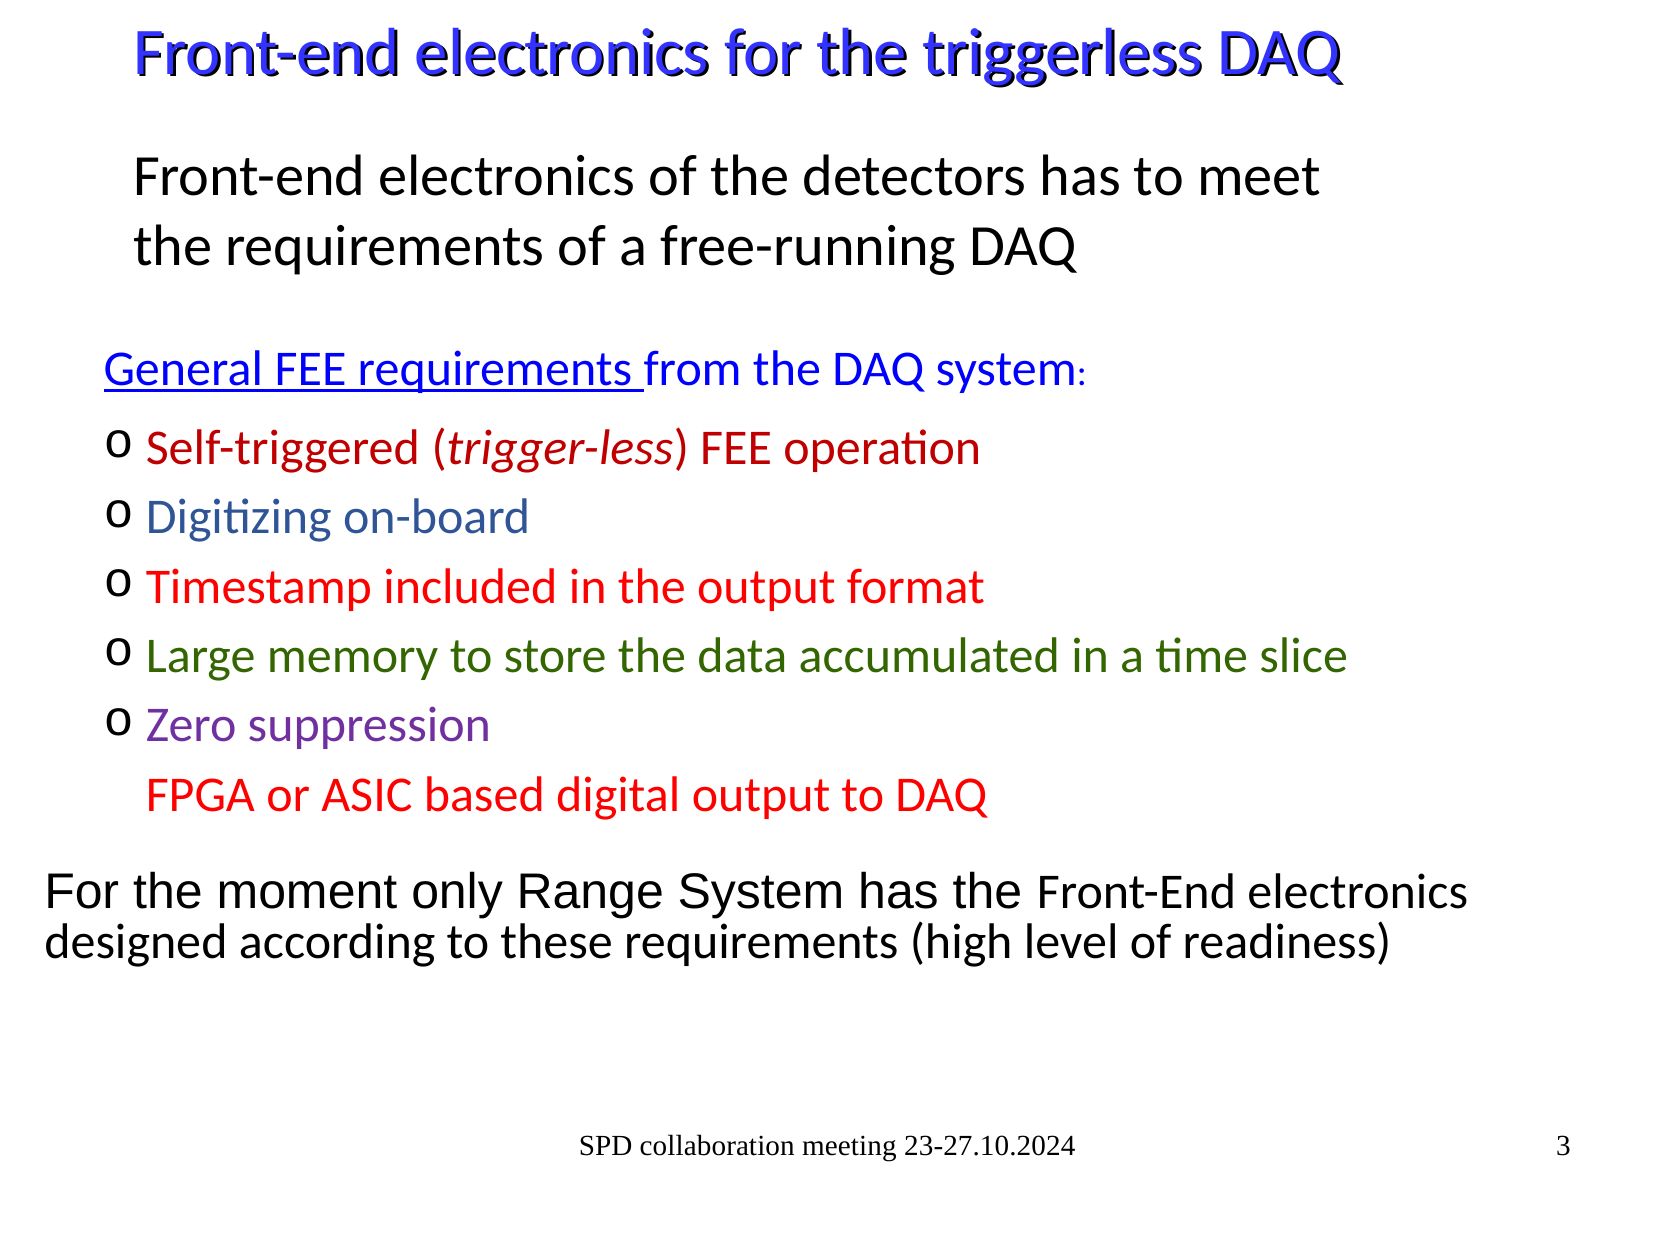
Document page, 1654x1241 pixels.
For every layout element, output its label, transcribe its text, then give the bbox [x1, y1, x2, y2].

text_box General FEE requirements from the DAQ system: Self-triggered (trigger-less) FEE operation Digitizing on-board Timestamp included in the output format Large memory to store the data accumulated in a time slice Zero suppression FPGA or ASIC based digital output to DAQ [88, 328, 1448, 829]
text_box For the moment only Range System has the Front-End electronics designed according to these requirements (high level of readiness) [29, 856, 1625, 1004]
text_box Front-end electronics for the triggerless DAQ [118, 0, 1565, 96]
text_box Front-end electronics of the detectors has to meet the requirements of a free-running DAQ [118, 129, 1374, 285]
